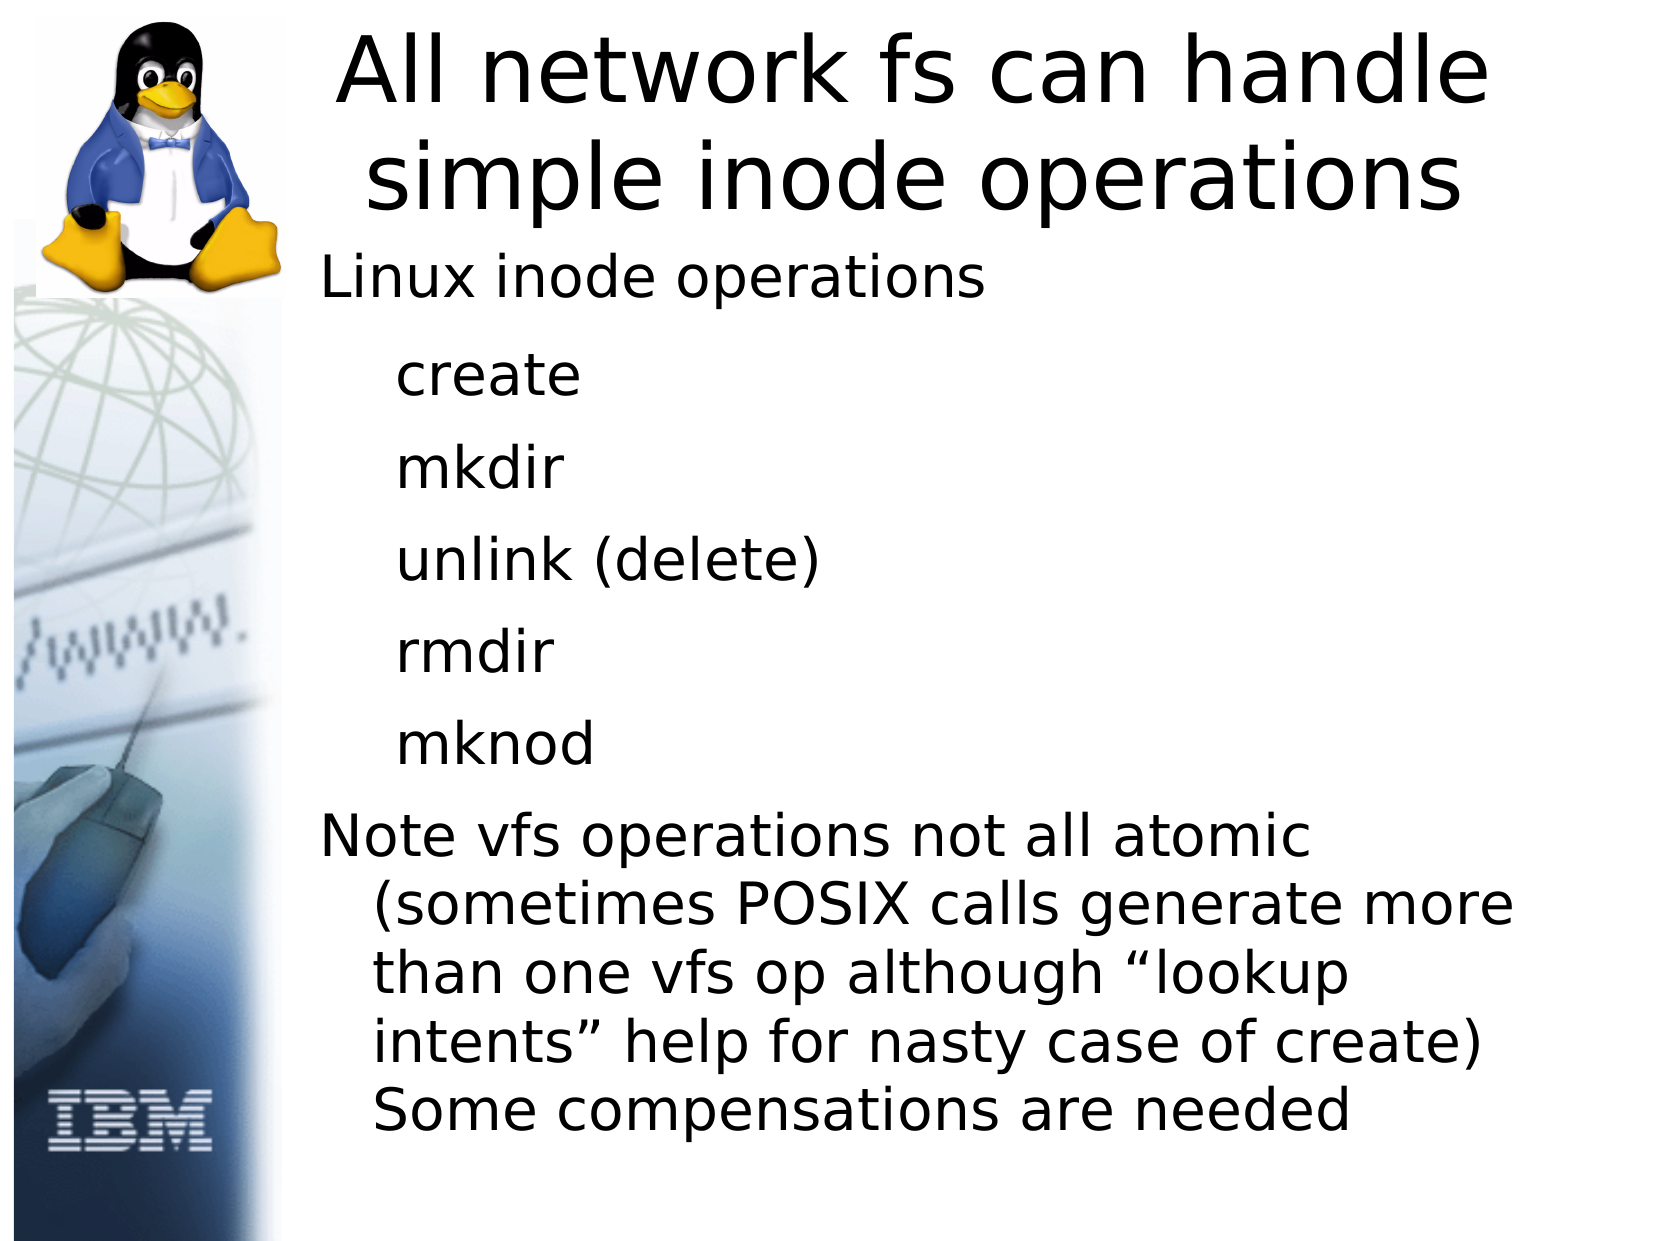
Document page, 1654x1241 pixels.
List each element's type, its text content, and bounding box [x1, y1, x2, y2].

list Linux inode operations create mkdir unlink (delete) rmdir mknod Note vfs operations not all atomic (sometimes POSIX calls generate more than one vfs op although “lookup intents” help for nasty case of create) Some compensations are needed [301, 243, 1520, 1182]
title All network fs can handle simple inode operations [301, 17, 1528, 231]
